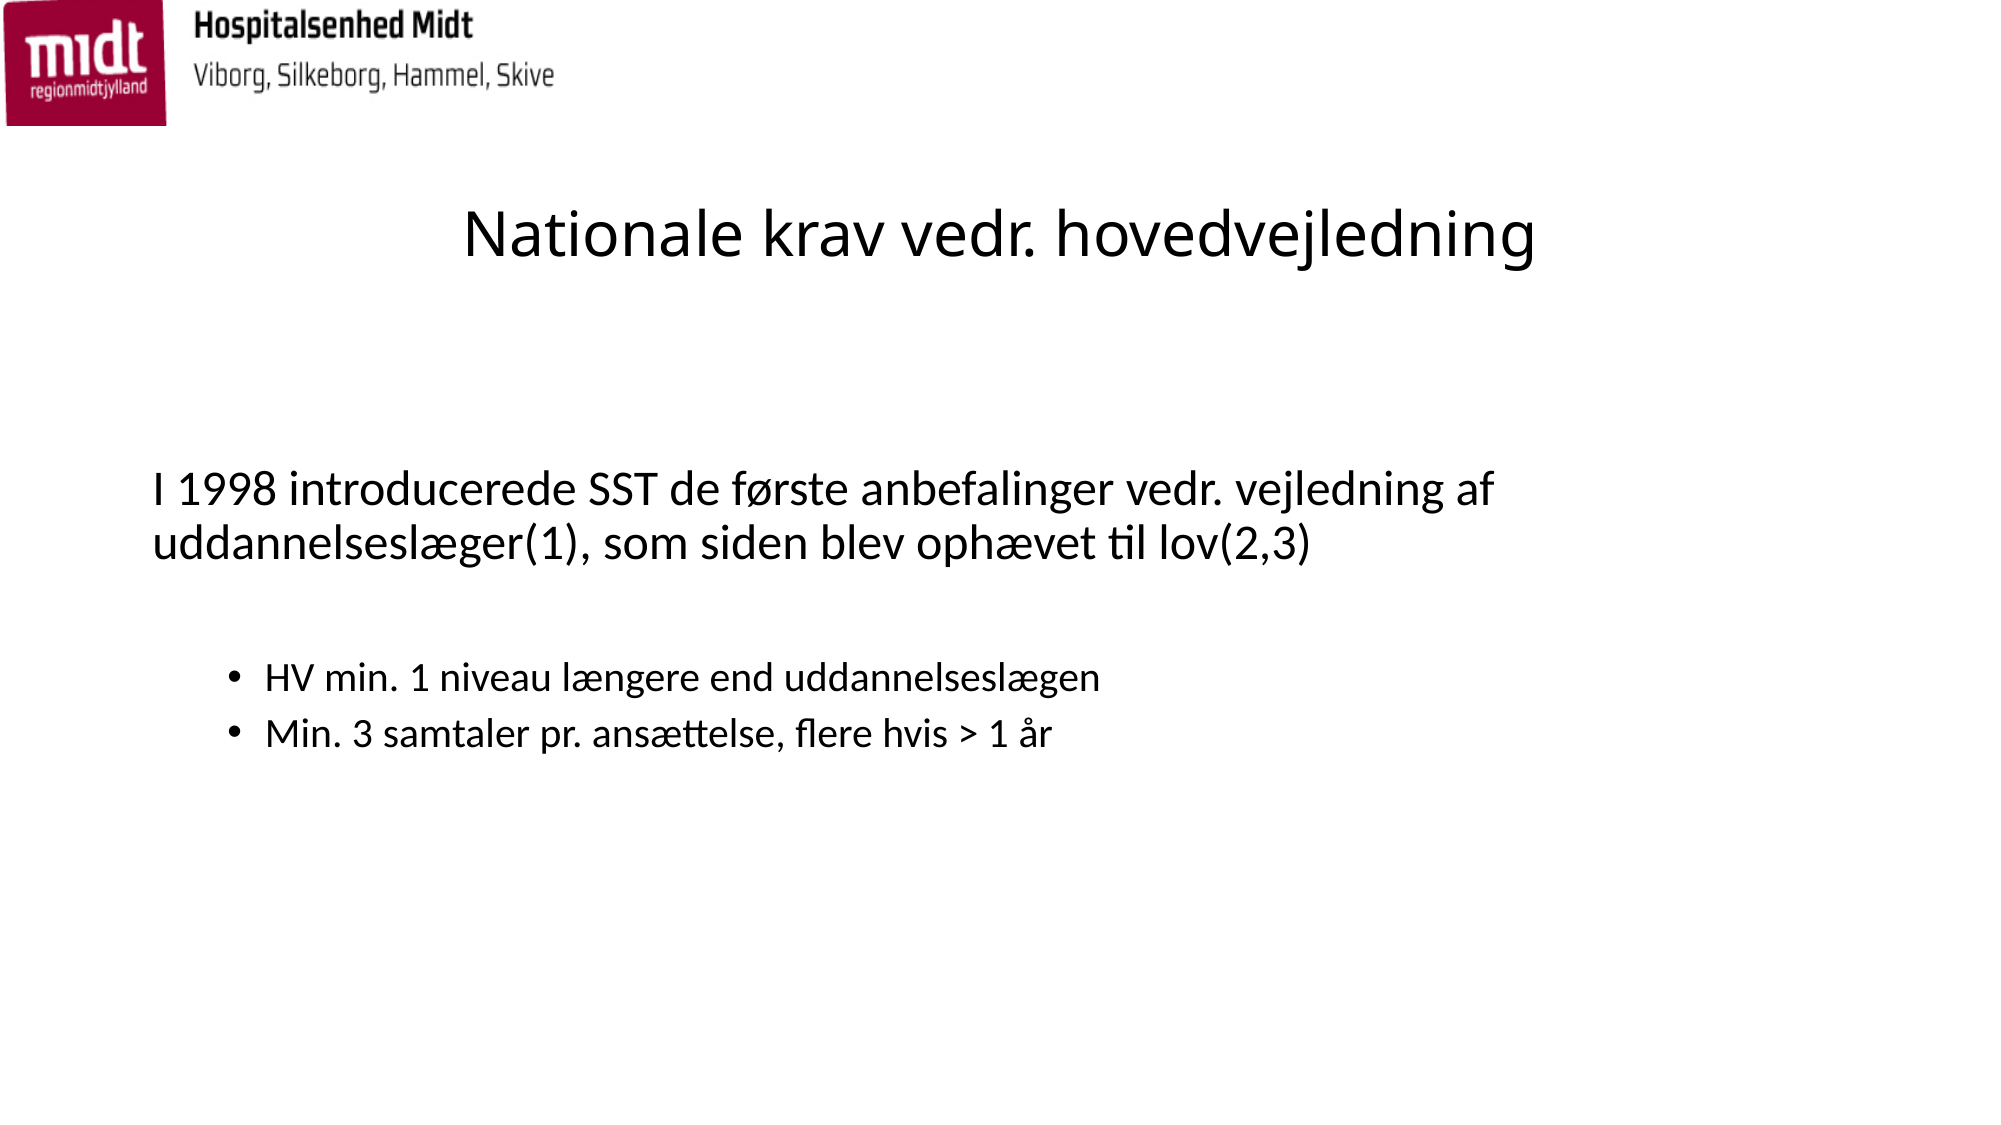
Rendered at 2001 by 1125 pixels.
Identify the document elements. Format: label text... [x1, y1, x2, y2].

list I 1998 introducerede SST de første anbefalinger vedr. vejledning af uddannelseslæger(1), som siden blev ophævet til lov(2,3) HV min. 1 niveau længere end uddannelseslægen Min. 3 samtaler pr. ansættelse, flere hvis > 1 år [137, 299, 1863, 1014]
title Nationale krav vedr. hovedvejledning [137, 59, 1863, 278]
picture [0, 0, 569, 126]
